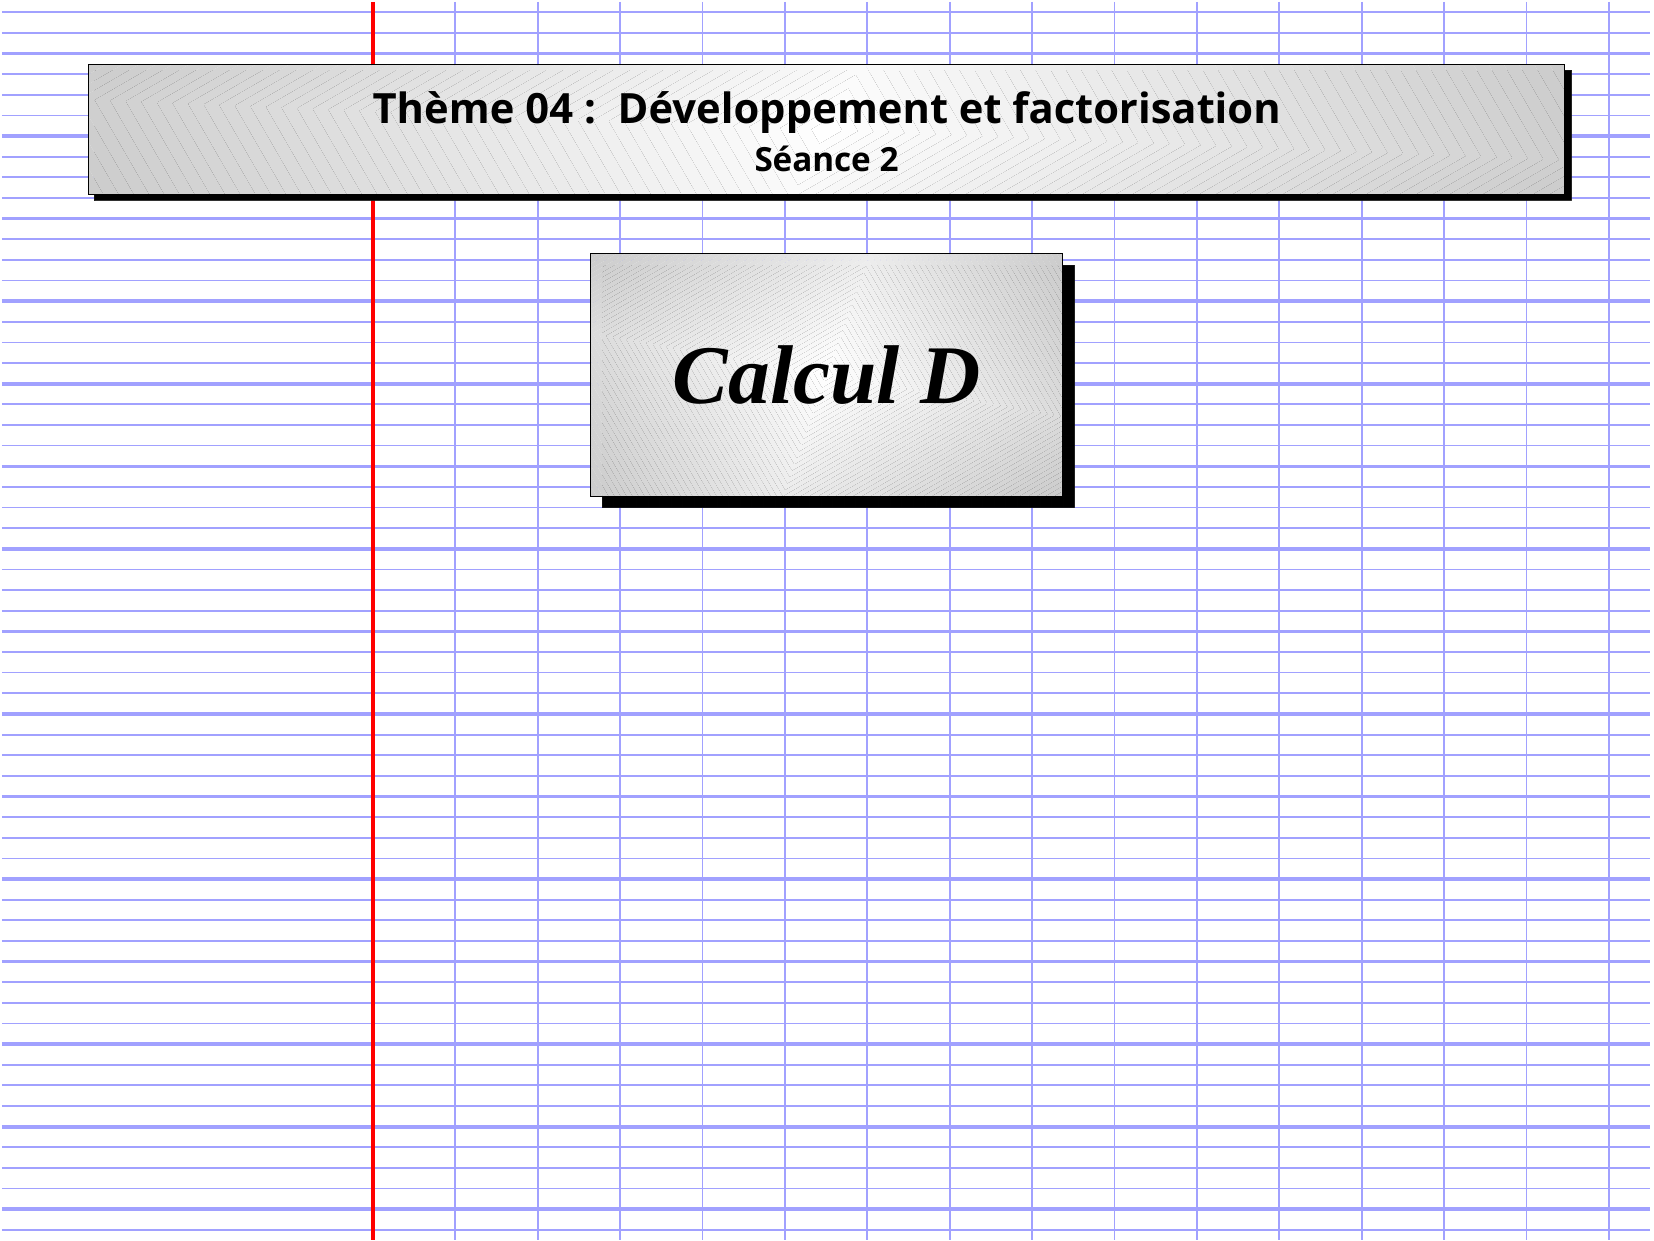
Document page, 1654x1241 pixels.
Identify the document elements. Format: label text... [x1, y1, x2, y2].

text_box Thème 04 : Développement et factorisation Séance 2 [88, 64, 1565, 195]
text_box Calcul D [590, 253, 1063, 497]
picture [0, 0, 1654, 1241]
